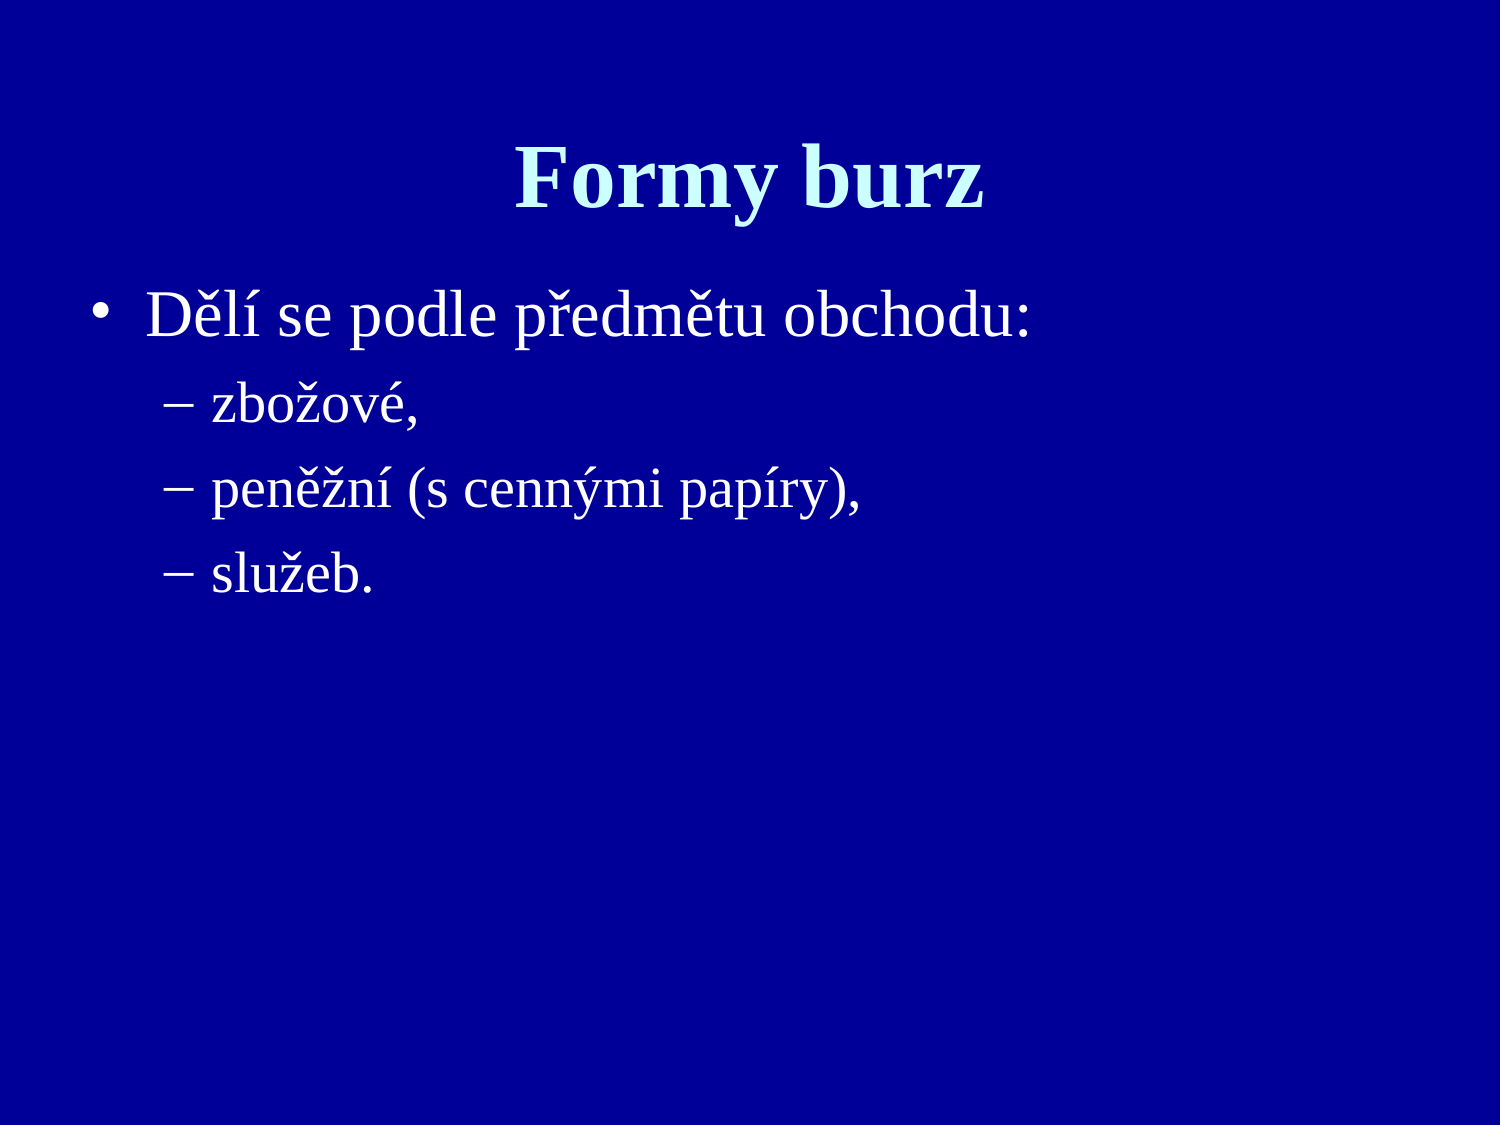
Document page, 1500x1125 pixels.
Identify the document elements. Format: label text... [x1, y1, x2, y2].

title Formy burz [74, 45, 1426, 234]
list Dělí se podle předmětu obchodu: zbožové, peněžní (s cennými papíry), služeb. [74, 262, 1426, 979]
